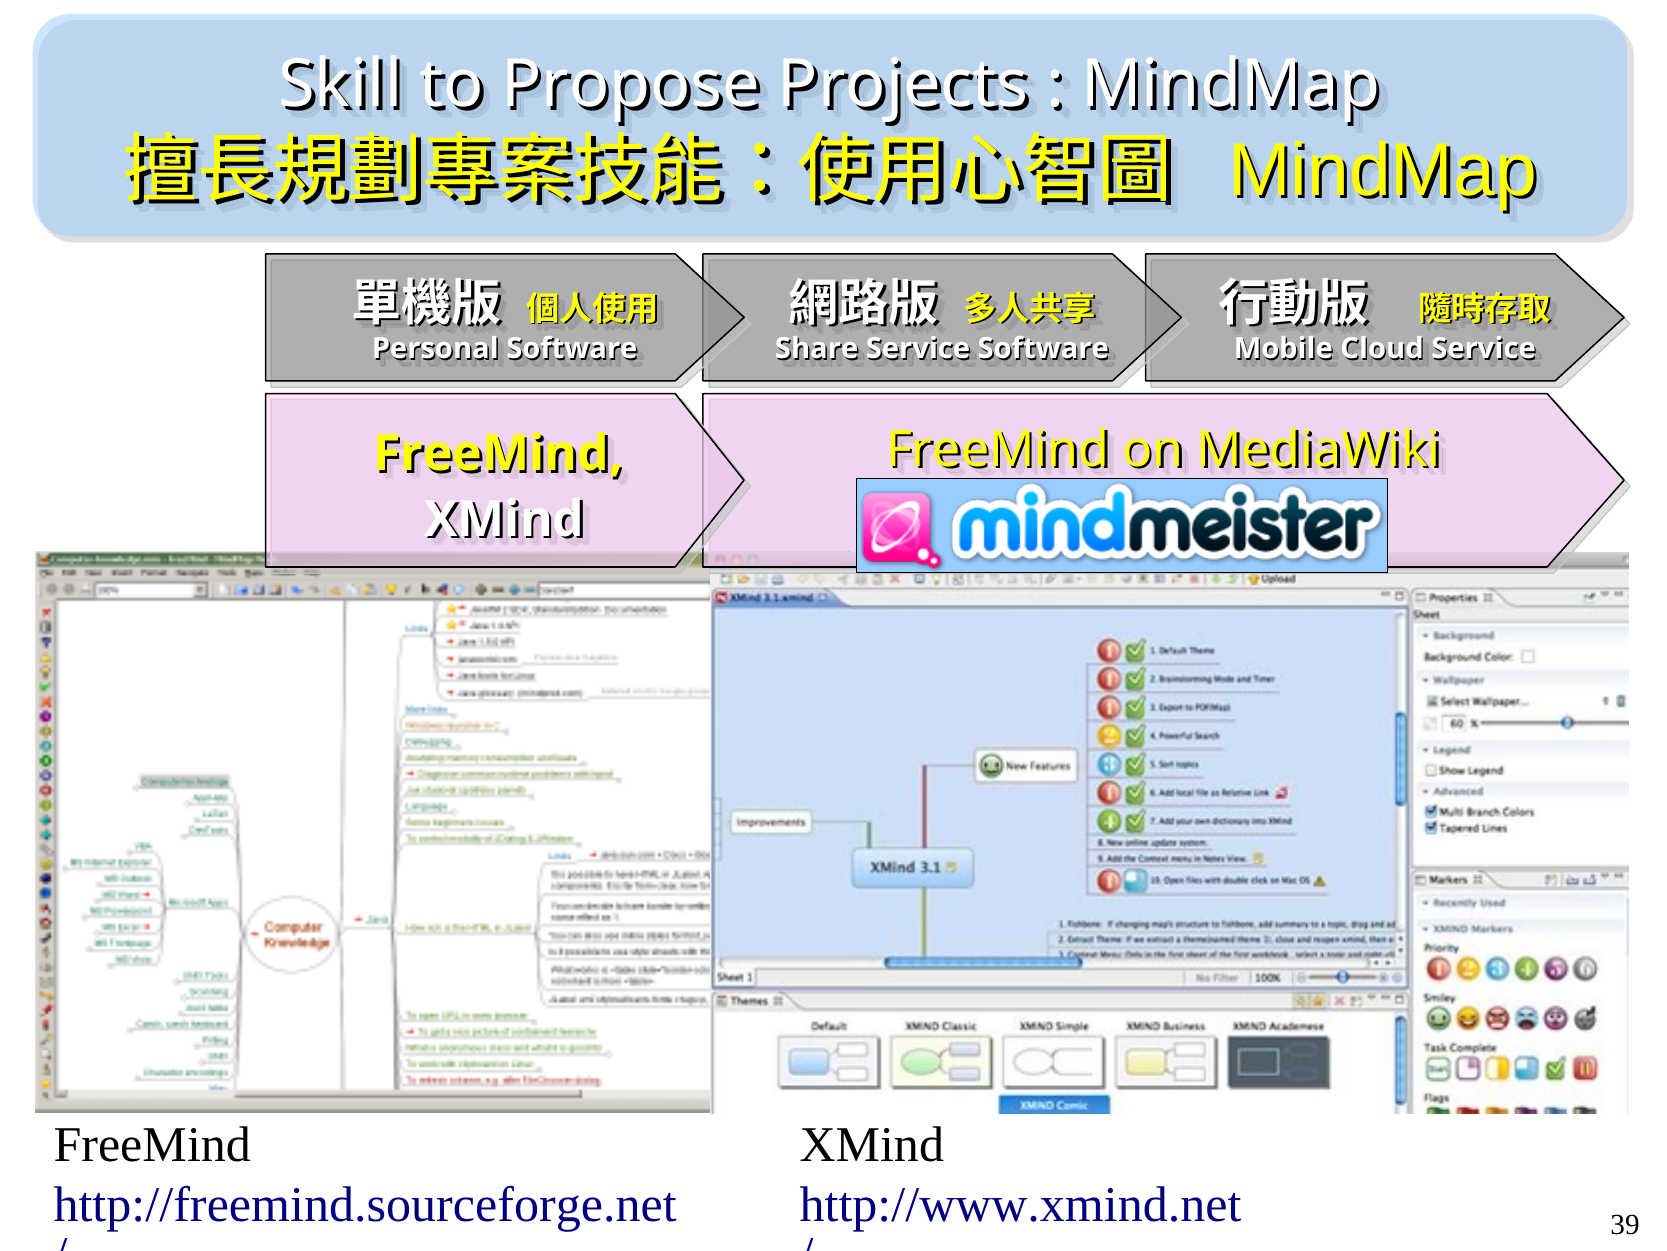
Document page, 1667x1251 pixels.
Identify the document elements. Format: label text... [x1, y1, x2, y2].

text_box 單機版 個人使用 Personal Software [265, 253, 745, 381]
text_box 網路版 多人共享 Share Service Software [702, 253, 1182, 381]
text_box FreeMind on MediaWiki [702, 393, 1625, 567]
picture [35, 478, 1629, 1114]
text_box FreeMind http://freemind.sourceforge.net/ [38, 1103, 706, 1239]
text_box XMind http://www.xmind.net/ [784, 1103, 1271, 1239]
text_box FreeMind, XMind [265, 393, 744, 567]
text_box Skill to Propose Projects : MindMap 擅長規劃專案技能：使用心智圖 MindMap [32, 14, 1628, 237]
text_box 行動版 隨時存取 Mobile Cloud Service [1145, 253, 1625, 381]
